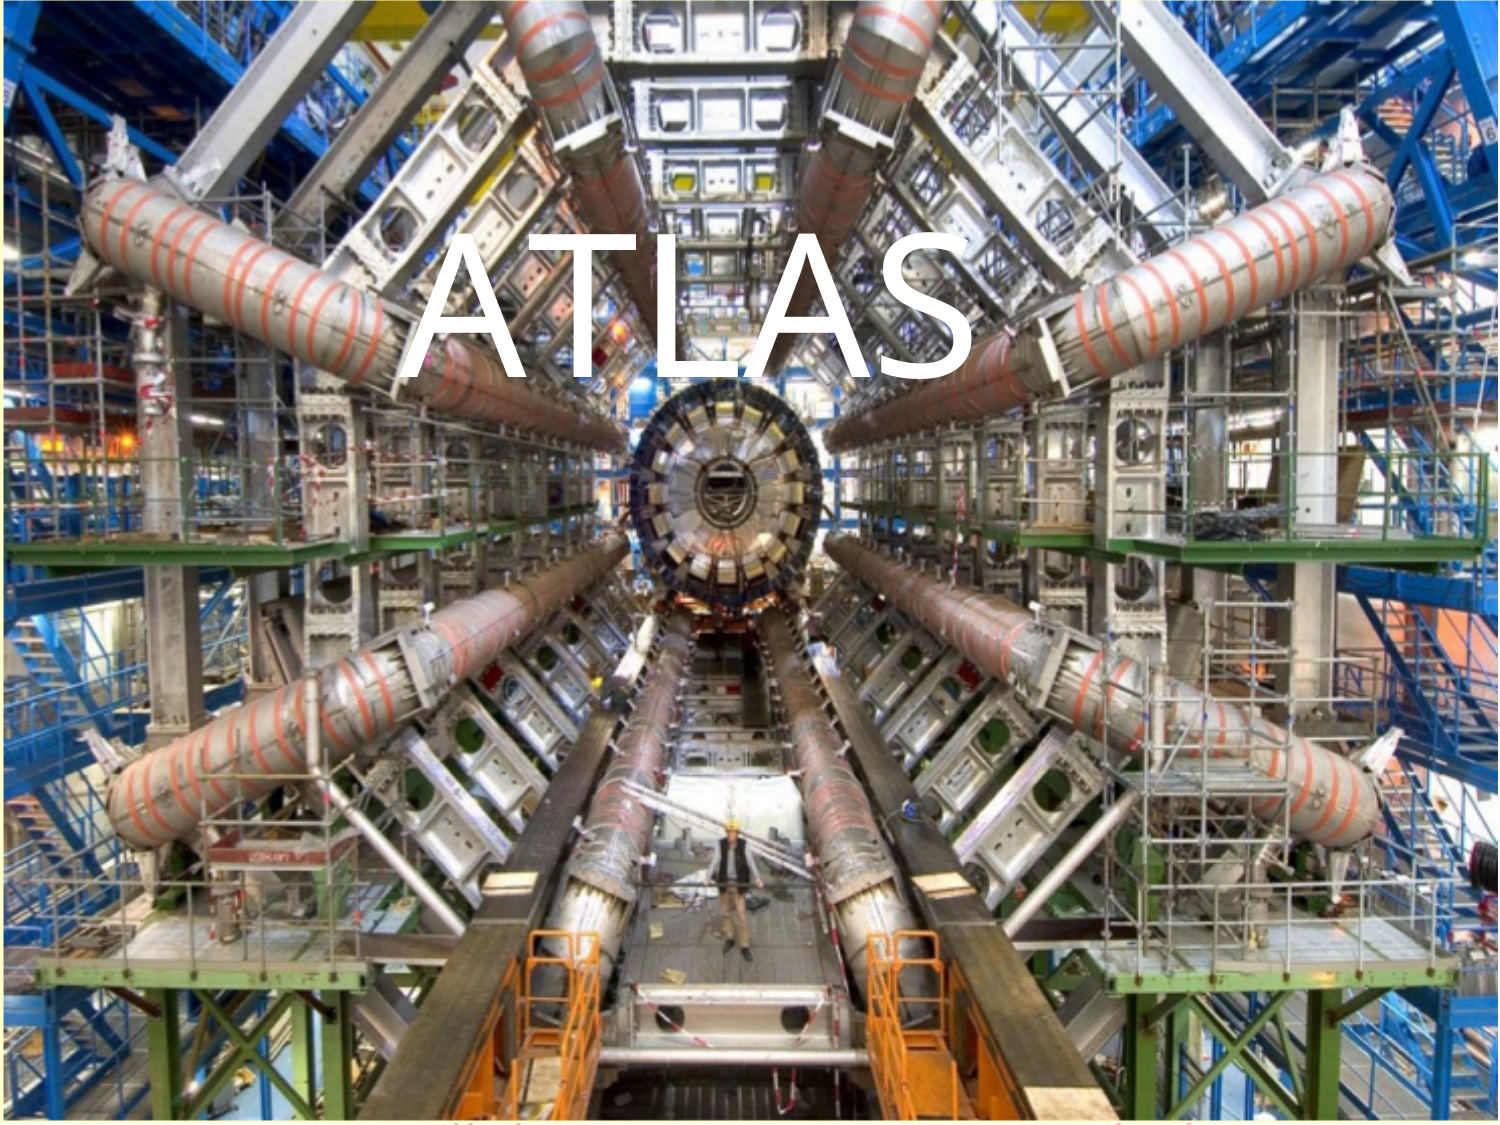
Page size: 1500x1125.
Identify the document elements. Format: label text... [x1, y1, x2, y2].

text_box ATLAS [384, 170, 1118, 425]
picture [0, 0, 1500, 1125]
